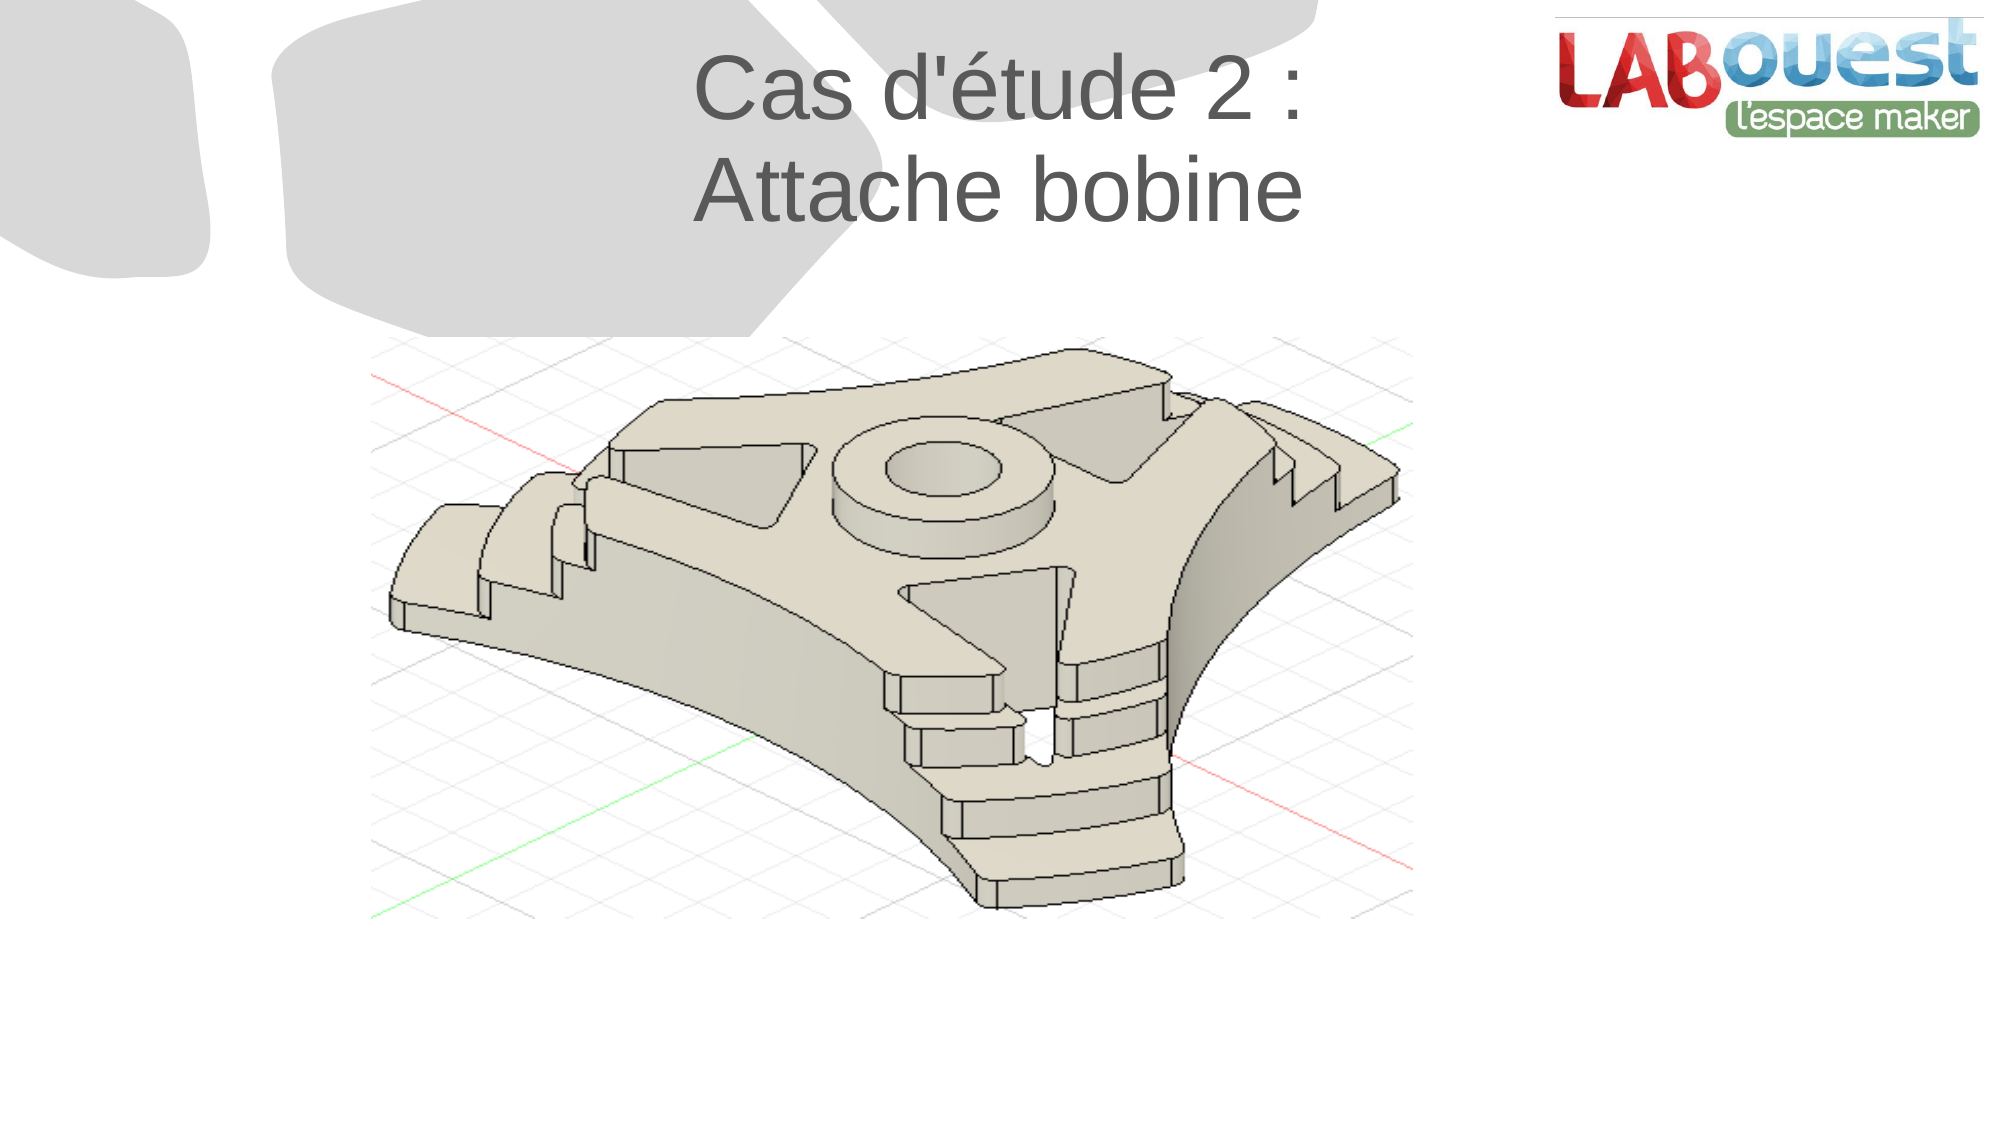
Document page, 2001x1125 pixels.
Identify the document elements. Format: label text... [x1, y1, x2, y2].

title Cas d'étude 2 : Attache bobine [99, 45, 1555, 233]
picture [1555, 0, 1984, 242]
picture [371, 337, 1413, 920]
